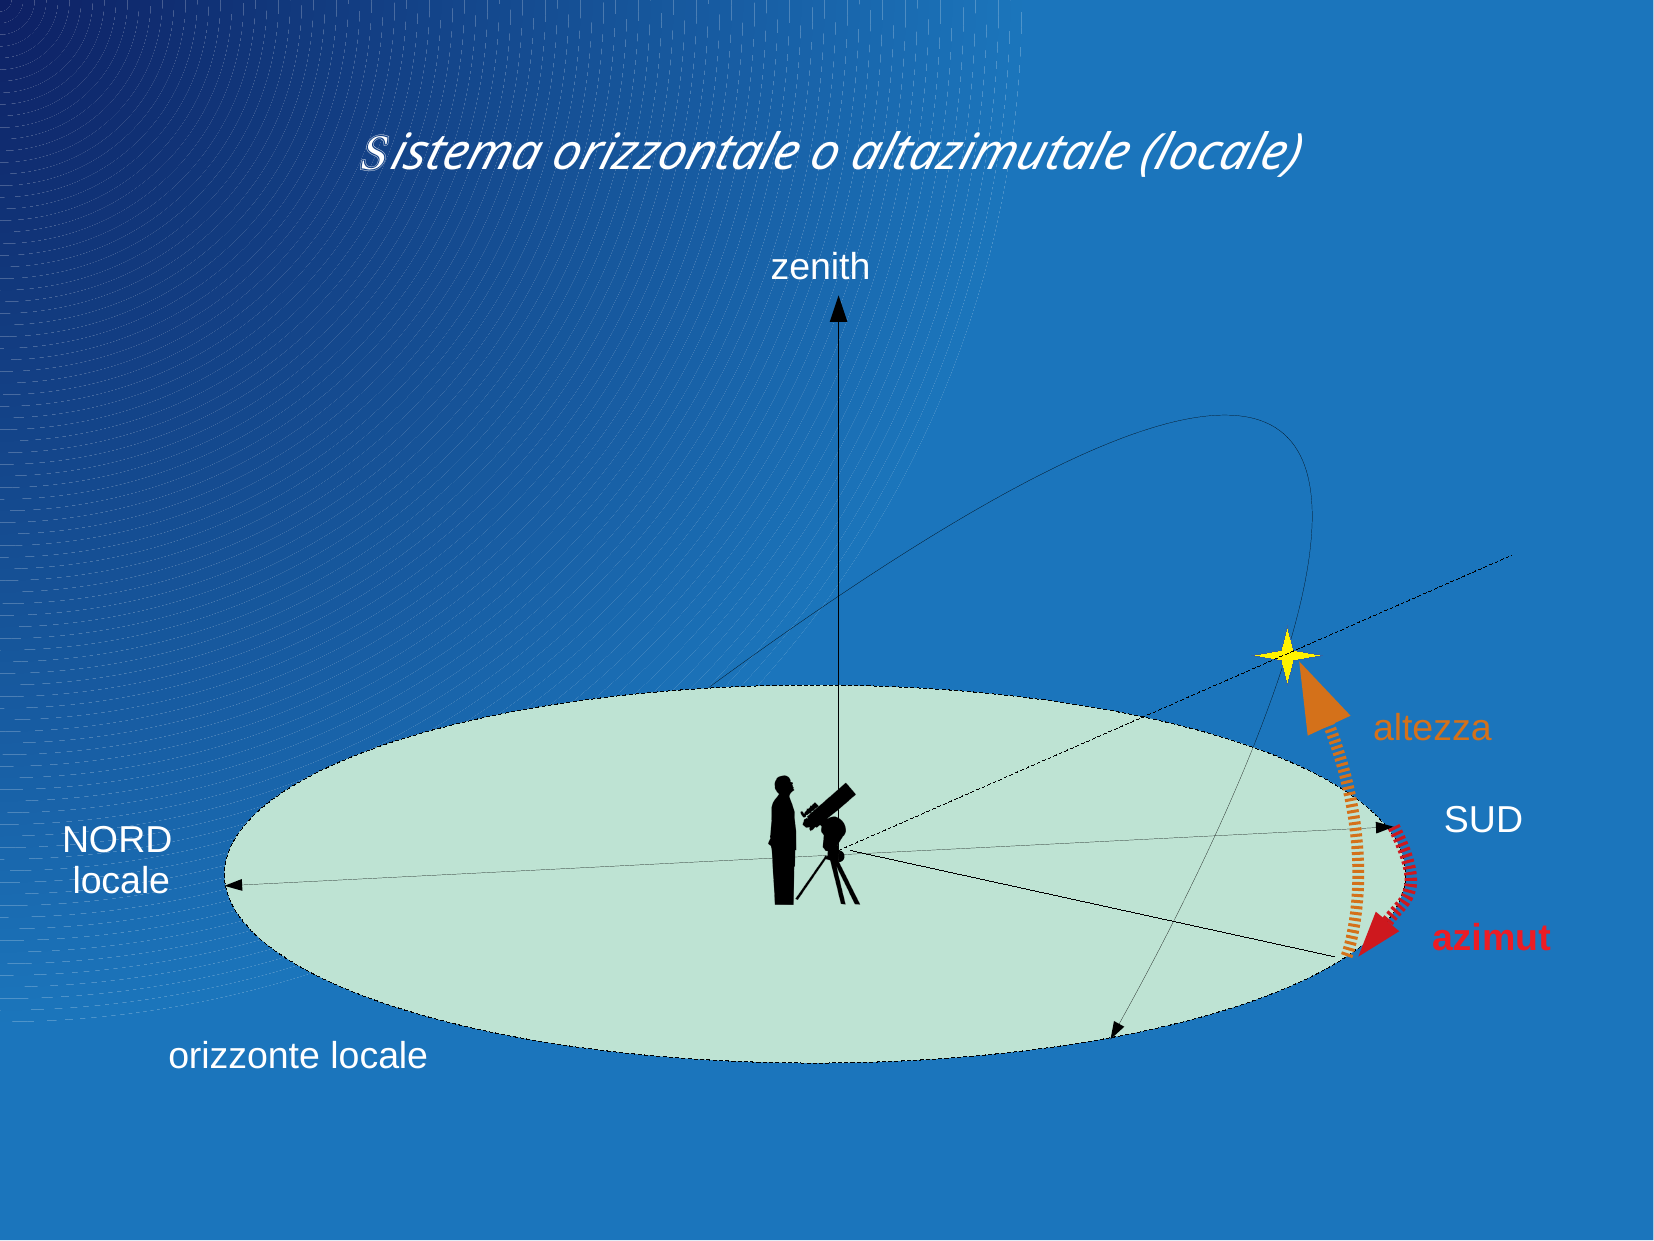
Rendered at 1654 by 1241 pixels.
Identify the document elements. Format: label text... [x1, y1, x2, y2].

title Sistema orizzontale o altazimutale (locale) [82, 49, 1571, 257]
text_box zenith [755, 238, 1040, 296]
text_box altezza [1358, 699, 1548, 756]
text_box [235, 836, 1214, 1064]
text_box [1216, 747, 1385, 835]
text_box orizzonte locale [153, 1027, 485, 1108]
text_box [237, 685, 838, 884]
text_box [1251, 625, 1323, 686]
text_box azimut [1417, 909, 1654, 967]
text_box [1114, 828, 1406, 1038]
text_box NORD locale [47, 810, 237, 910]
picture [767, 770, 861, 910]
text_box SUD [1429, 791, 1595, 849]
text_box [839, 685, 1253, 853]
